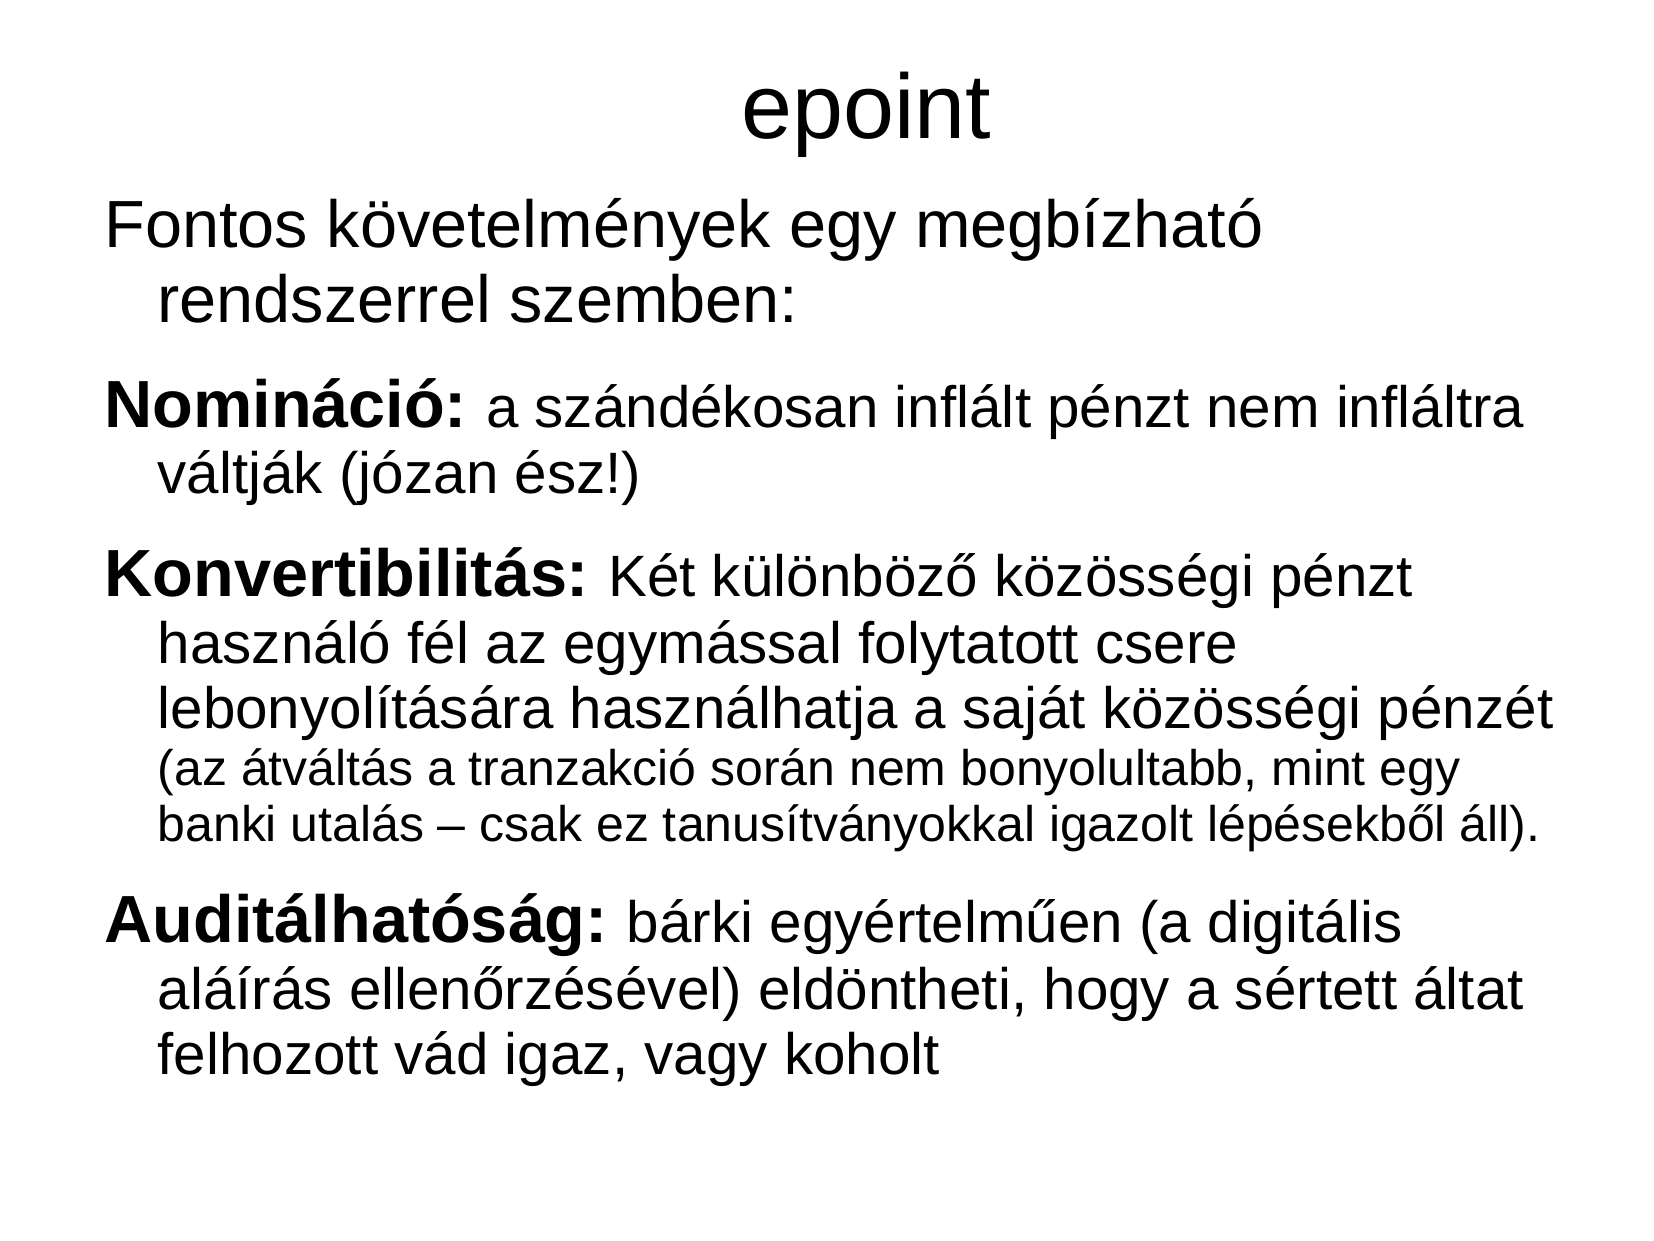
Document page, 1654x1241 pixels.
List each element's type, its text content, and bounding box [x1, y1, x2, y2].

list Fontos követelmények egy megbízható rendszerrel szemben: Nomináció: a szándékosan inflált pénzt nem infláltra váltják (józan ész!) Konvertibilitás: Két különböző közösségi pénzt használó fél az egymással folytatott csere lebonyolítására használhatja a saját közösségi pénzét (az átváltás a tranzakció során nem bonyolultabb, mint egy banki utalás – csak ez tanusítványokkal igazolt lépésekből áll). Auditálhatóság: bárki egyértelműen (a digitális aláírás ellenőrzésével) eldöntheti, hogy a sértett áltat felhozott vád igaz, vagy koholt [86, 187, 1576, 1201]
title epoint [307, 37, 1426, 176]
